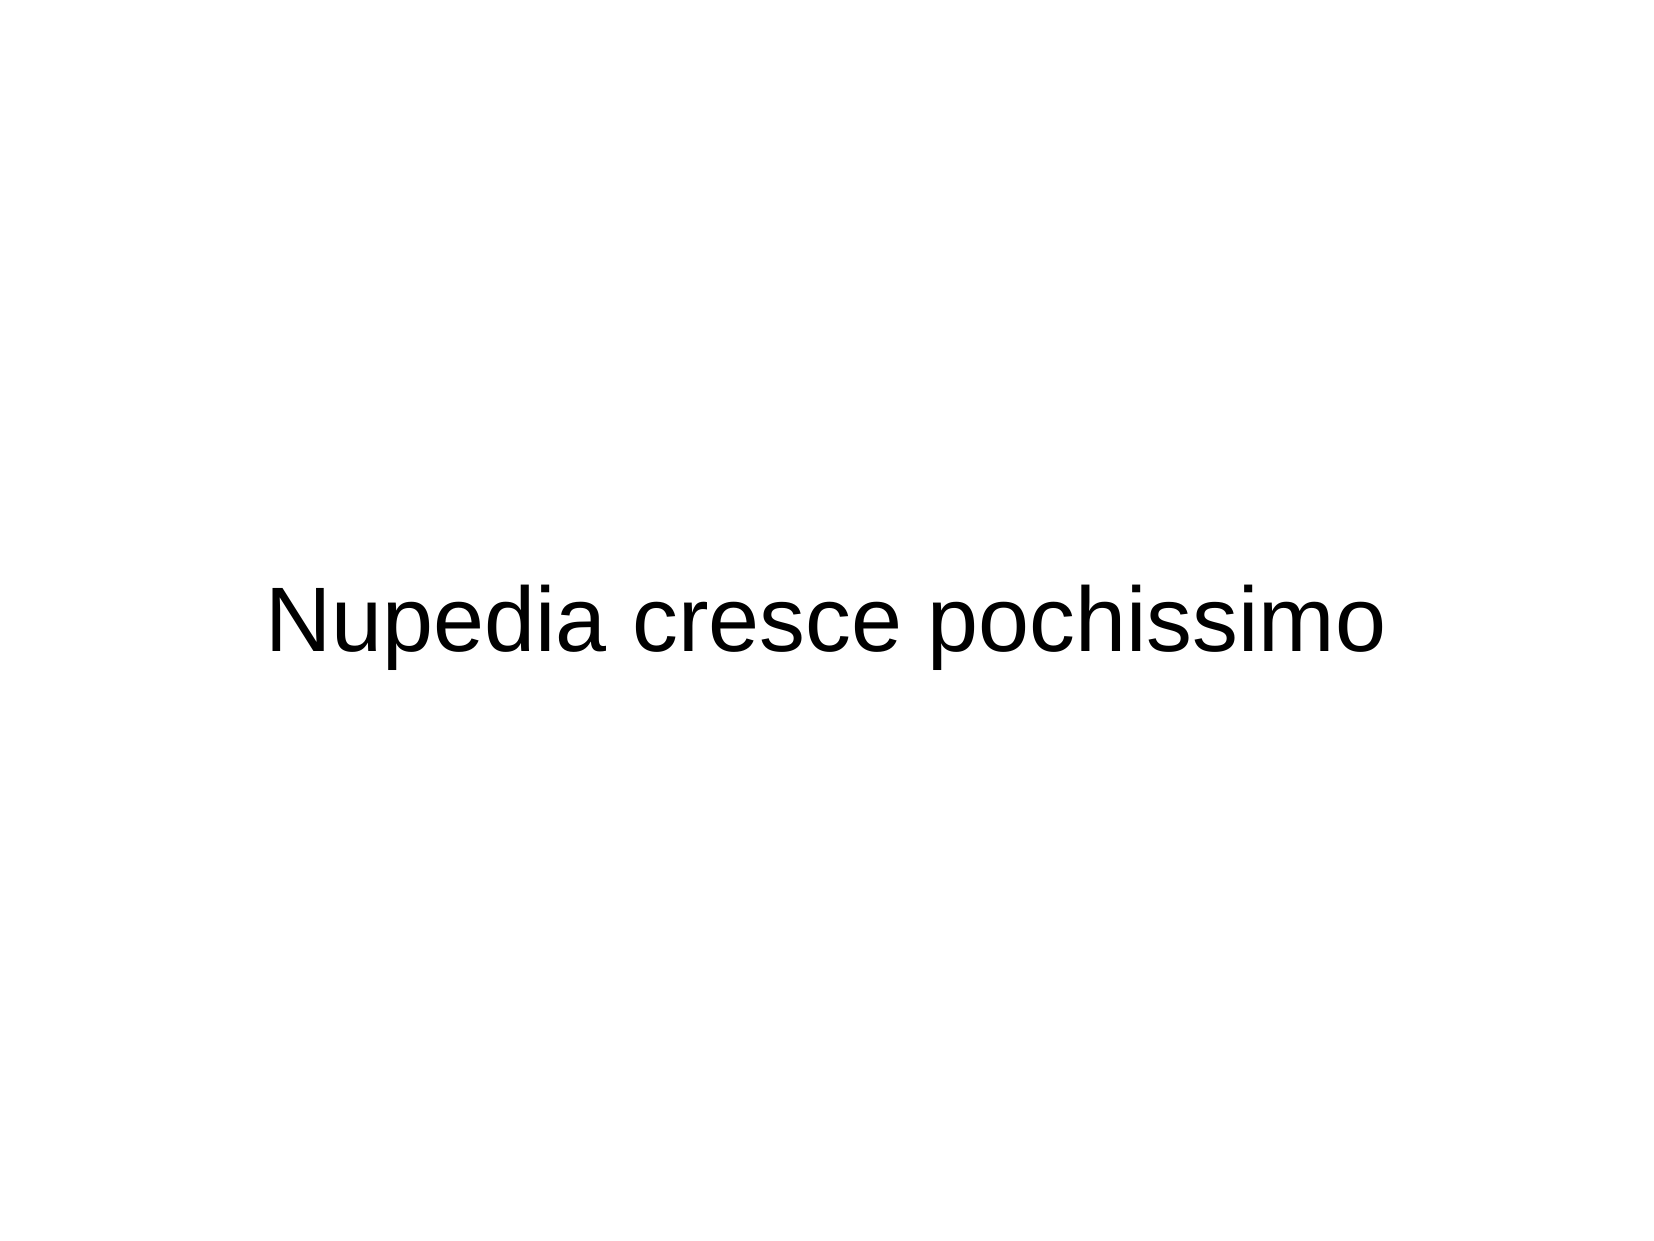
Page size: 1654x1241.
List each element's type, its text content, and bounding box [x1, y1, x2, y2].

title Nupedia cresce pochissimo [82, 516, 1571, 724]
